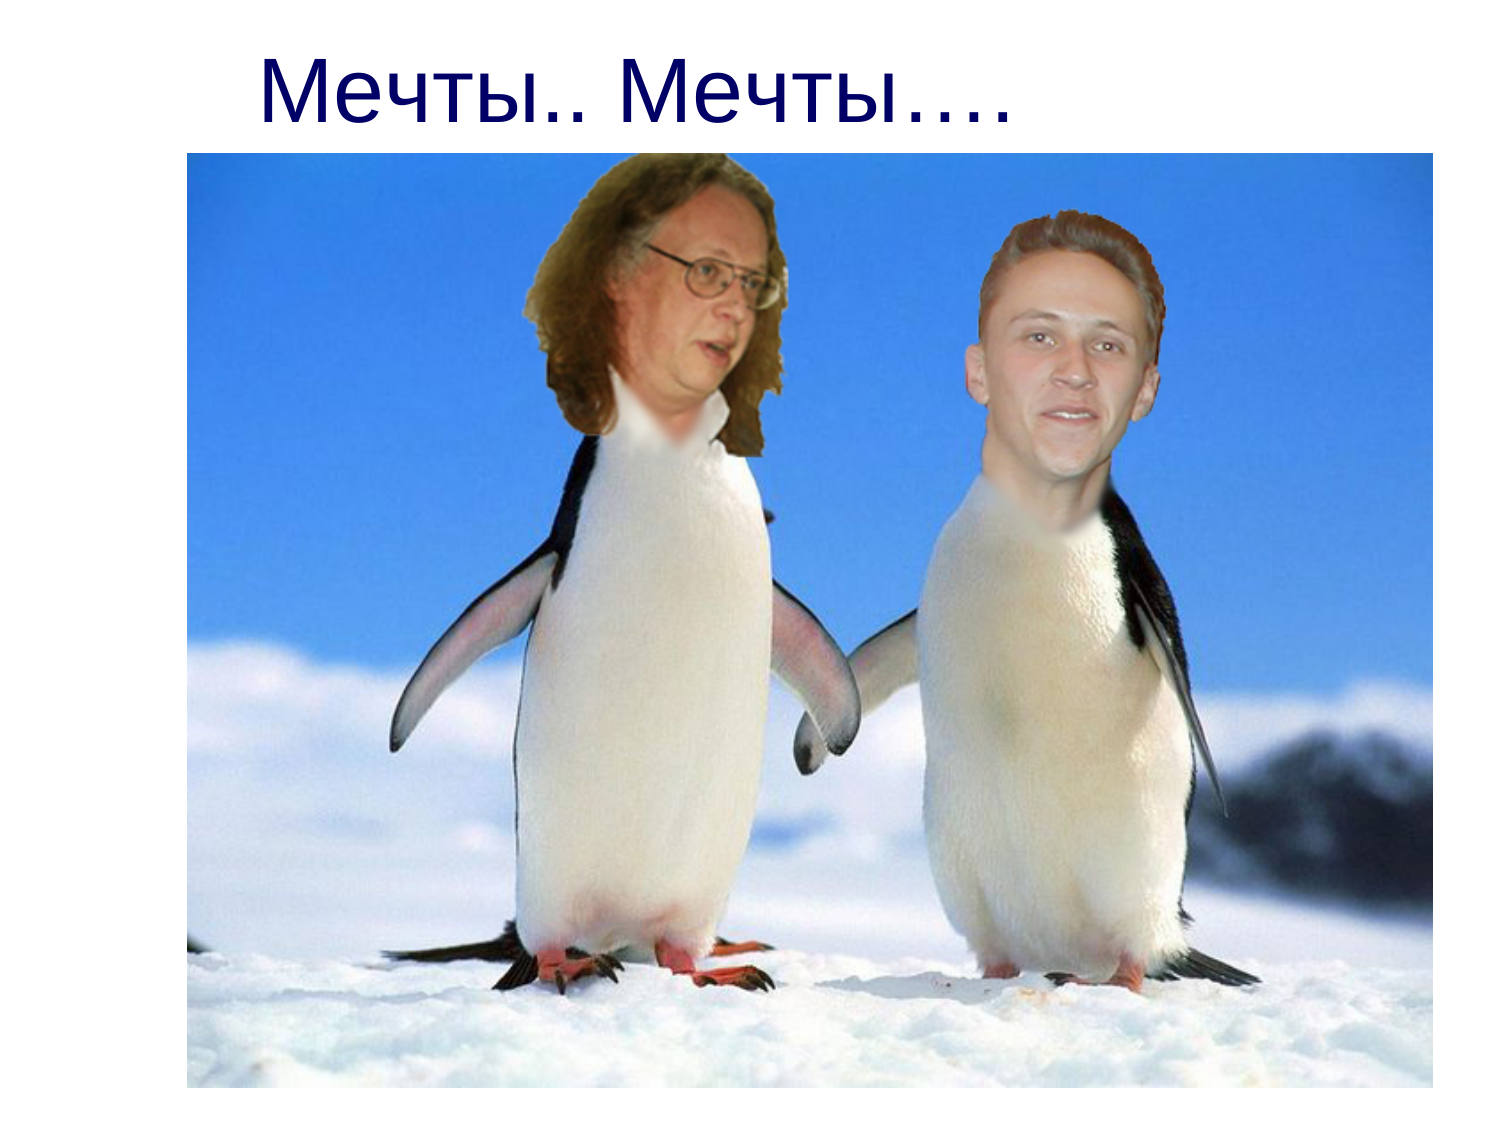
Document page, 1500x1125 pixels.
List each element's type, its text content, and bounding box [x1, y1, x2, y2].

text_box Мечты.. Мечты…. [75, 45, 1201, 138]
picture [187, 153, 1433, 1088]
